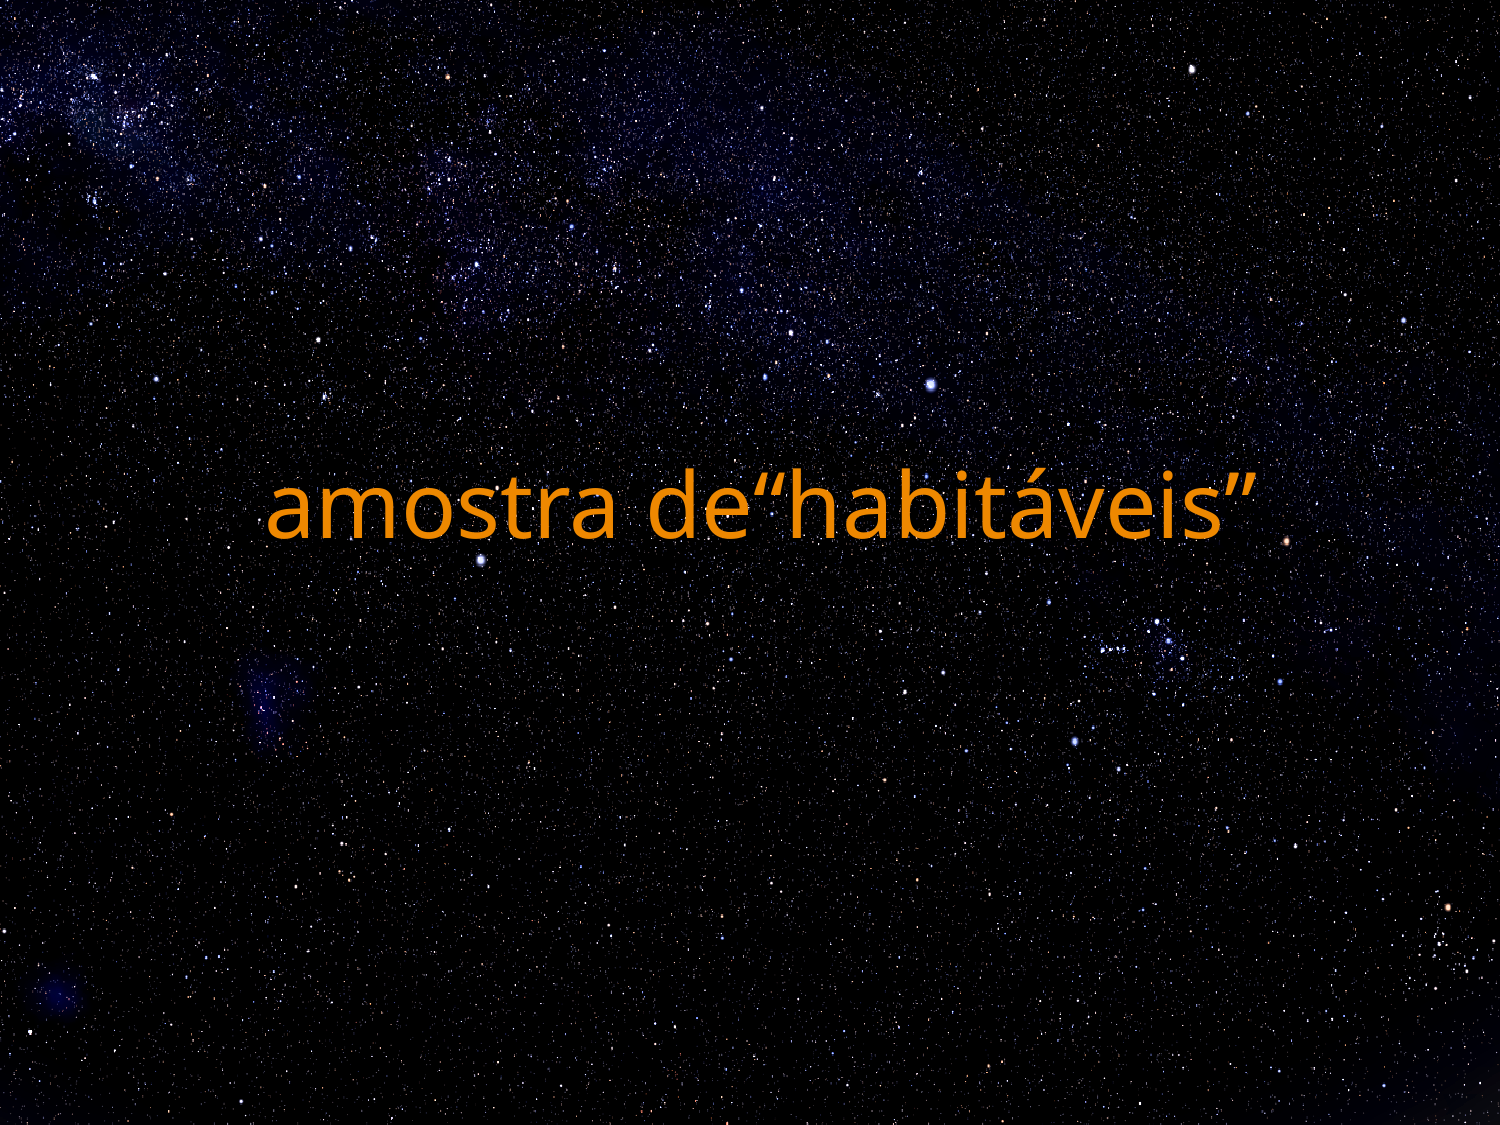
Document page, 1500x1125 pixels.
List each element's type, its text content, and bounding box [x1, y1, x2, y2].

title amostra de“habitáveis” [112, 361, 1388, 643]
picture [0, 0, 1500, 1125]
